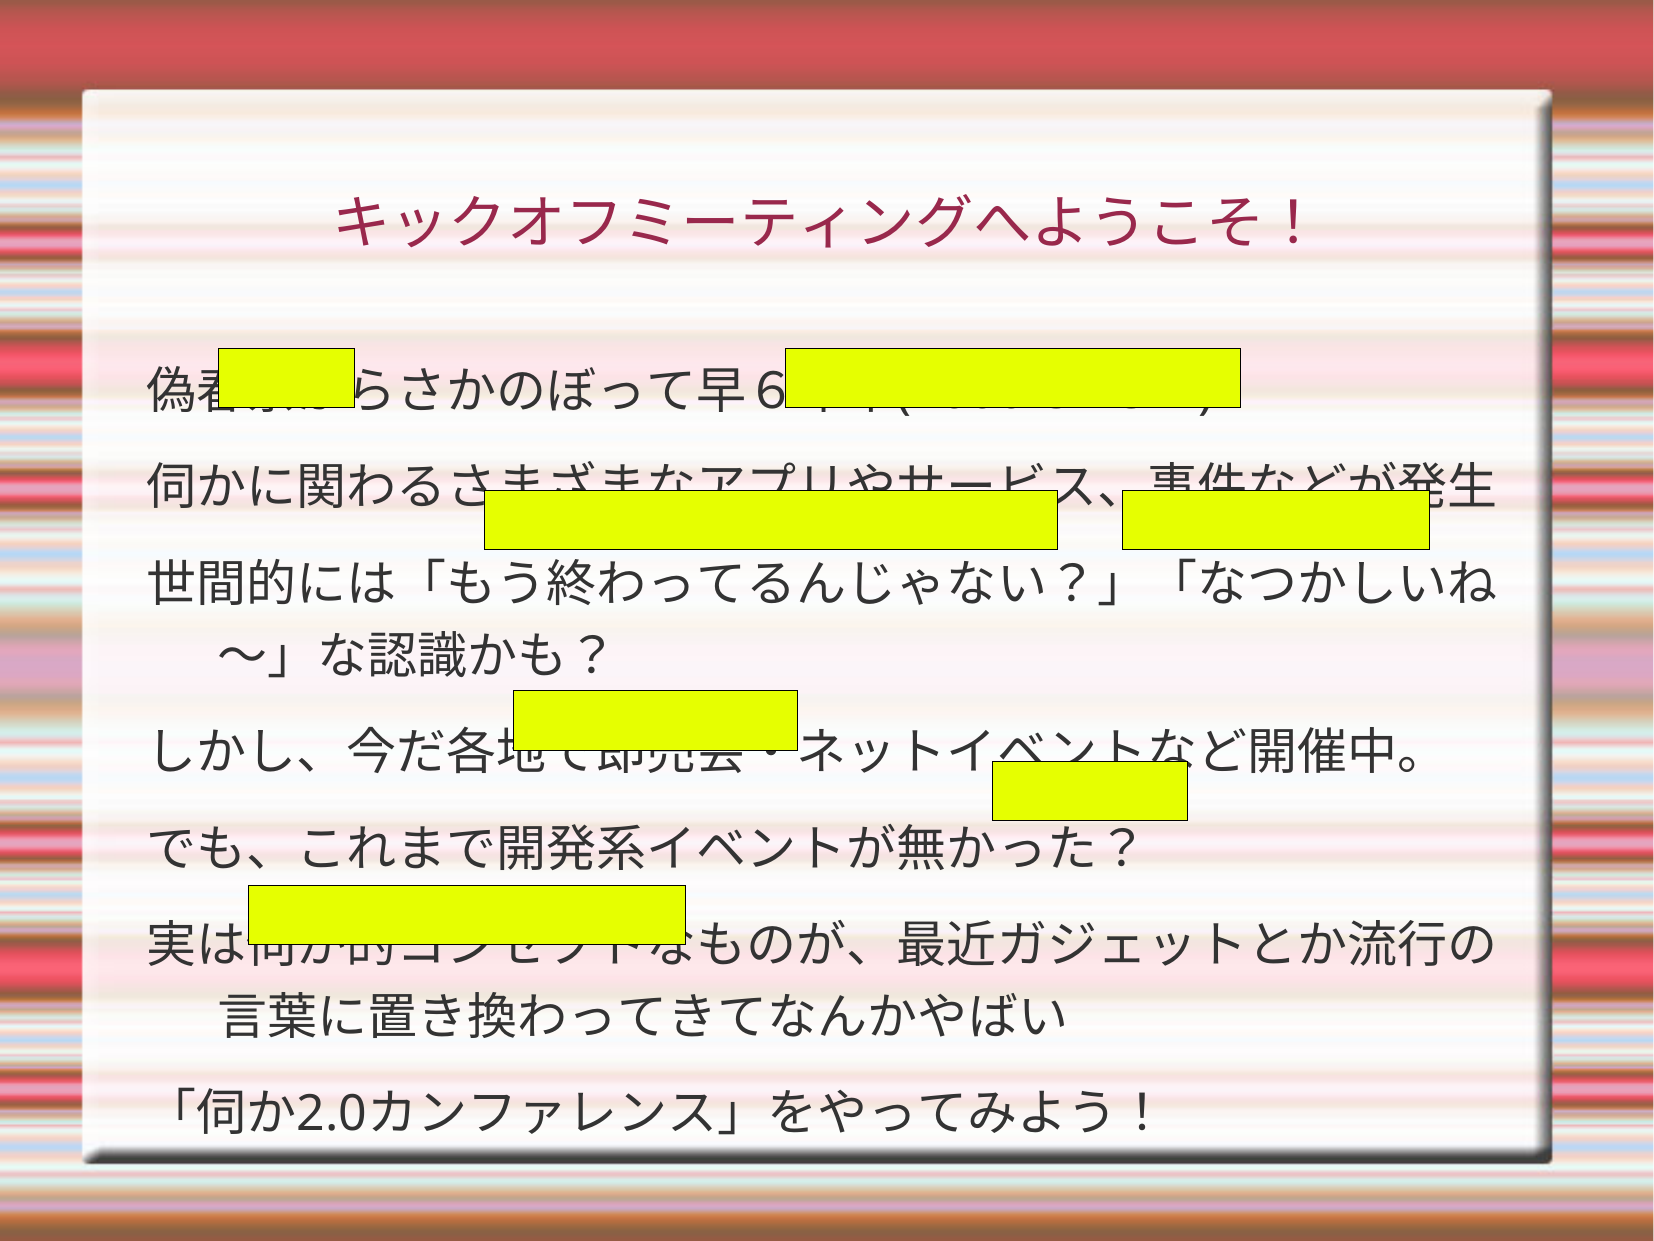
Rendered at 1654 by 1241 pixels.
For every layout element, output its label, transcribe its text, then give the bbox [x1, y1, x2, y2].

title キックオフミーティングへようこそ！ [121, 114, 1534, 322]
picture [0, 0, 1654, 1241]
text_box [1122, 490, 1430, 550]
text_box [248, 885, 686, 945]
text_box [992, 761, 1188, 821]
text_box [513, 690, 798, 751]
text_box [785, 348, 1241, 408]
list 偽春奈からさかのぼって早６年半(2000/5/25～) 伺かに関わるさまざまなアプリやサービス、事件などが発生 世間的には「もう終わってるんじゃない？」「なつかしいね～」な認識かも？ しかし、今だ各地で即売会・ネットイベントなど開催中。 でも、これまで開発系イベントが無かった？ 実は伺か的コンセプトなものが、最近ガジェットとか流行の言葉に置き換わってきてなんかやばい 「伺か2.0カンファレンス」をやってみよう！ [134, 350, 1516, 1133]
text_box [218, 348, 355, 408]
text_box [484, 490, 1058, 550]
